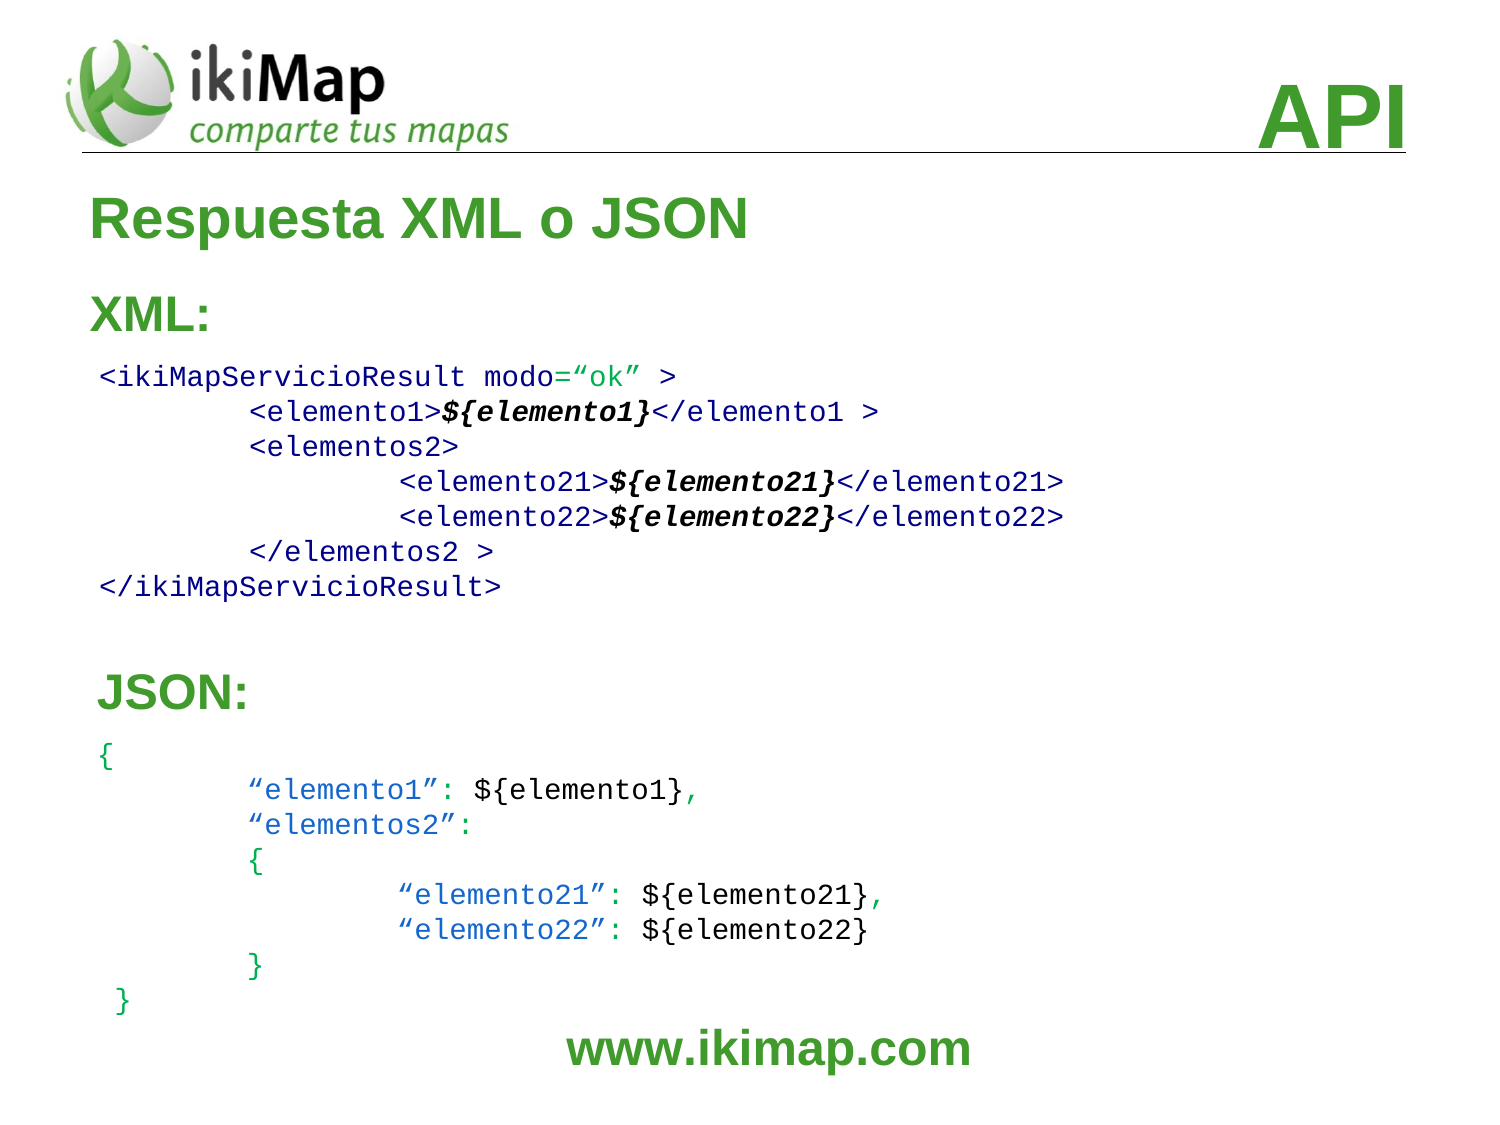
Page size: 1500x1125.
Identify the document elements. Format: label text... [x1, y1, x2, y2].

text_box XML: [74, 274, 1436, 350]
text_box www.ikimap.com [551, 1023, 988, 1084]
text_box Respuesta XML o JSON [75, 172, 1436, 259]
picture [58, 35, 526, 152]
text_box { “elemento1”: ${elemento1}, “elementos2”: { “elemento21”: ${elemento21}, “elemento22”: ${elemento22} } } [82, 728, 1254, 1023]
text_box API [1241, 49, 1425, 172]
text_box JSON: [82, 652, 1443, 728]
text_box <ikiMapServicioResult modo=“ok” > <elemento1>${elemento1}</elemento1 > <elementos2> <elemento21>${elemento21}</elemento21> <elemento22>${elemento22}</elemento22> </elementos2 > </ikiMapServicioResult> [84, 350, 1257, 611]
